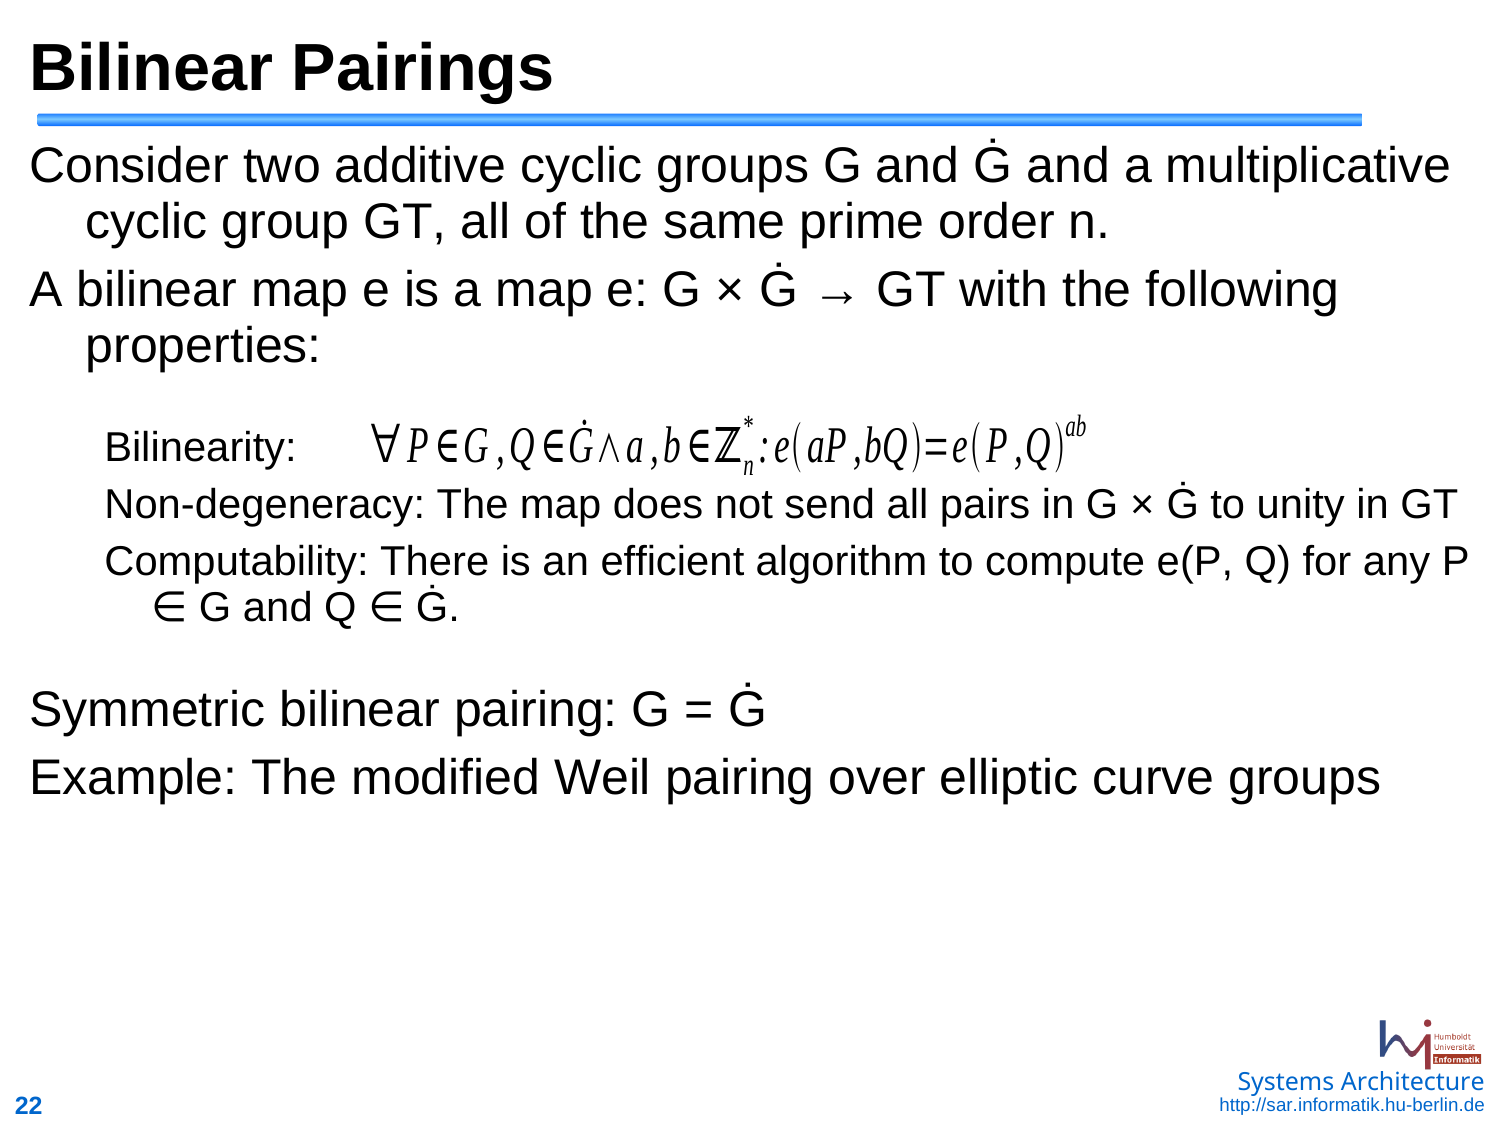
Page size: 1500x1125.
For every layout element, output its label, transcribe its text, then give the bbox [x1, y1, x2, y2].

title Bilinear Pairings [29, 26, 1500, 108]
chart [361, 407, 1096, 481]
list Consider two additive cyclic groups G and Ġ and a multiplicative cyclic group GT, all of the same prime order n. A bilinear map e is a map e: G × Ġ → GT with the following properties: Bilinearity: Non-degeneracy: The map does not send all pairs in G × Ġ to unity in GT Computability: There is an efficient algorithm to compute e(P, Q) for any P ∈ G and Q ∈ Ġ. Symmetric bilinear pairing: G = Ġ Example: The modified Weil pairing over elliptic curve groups [29, 137, 1500, 1044]
picture [1376, 1044, 1483, 1071]
